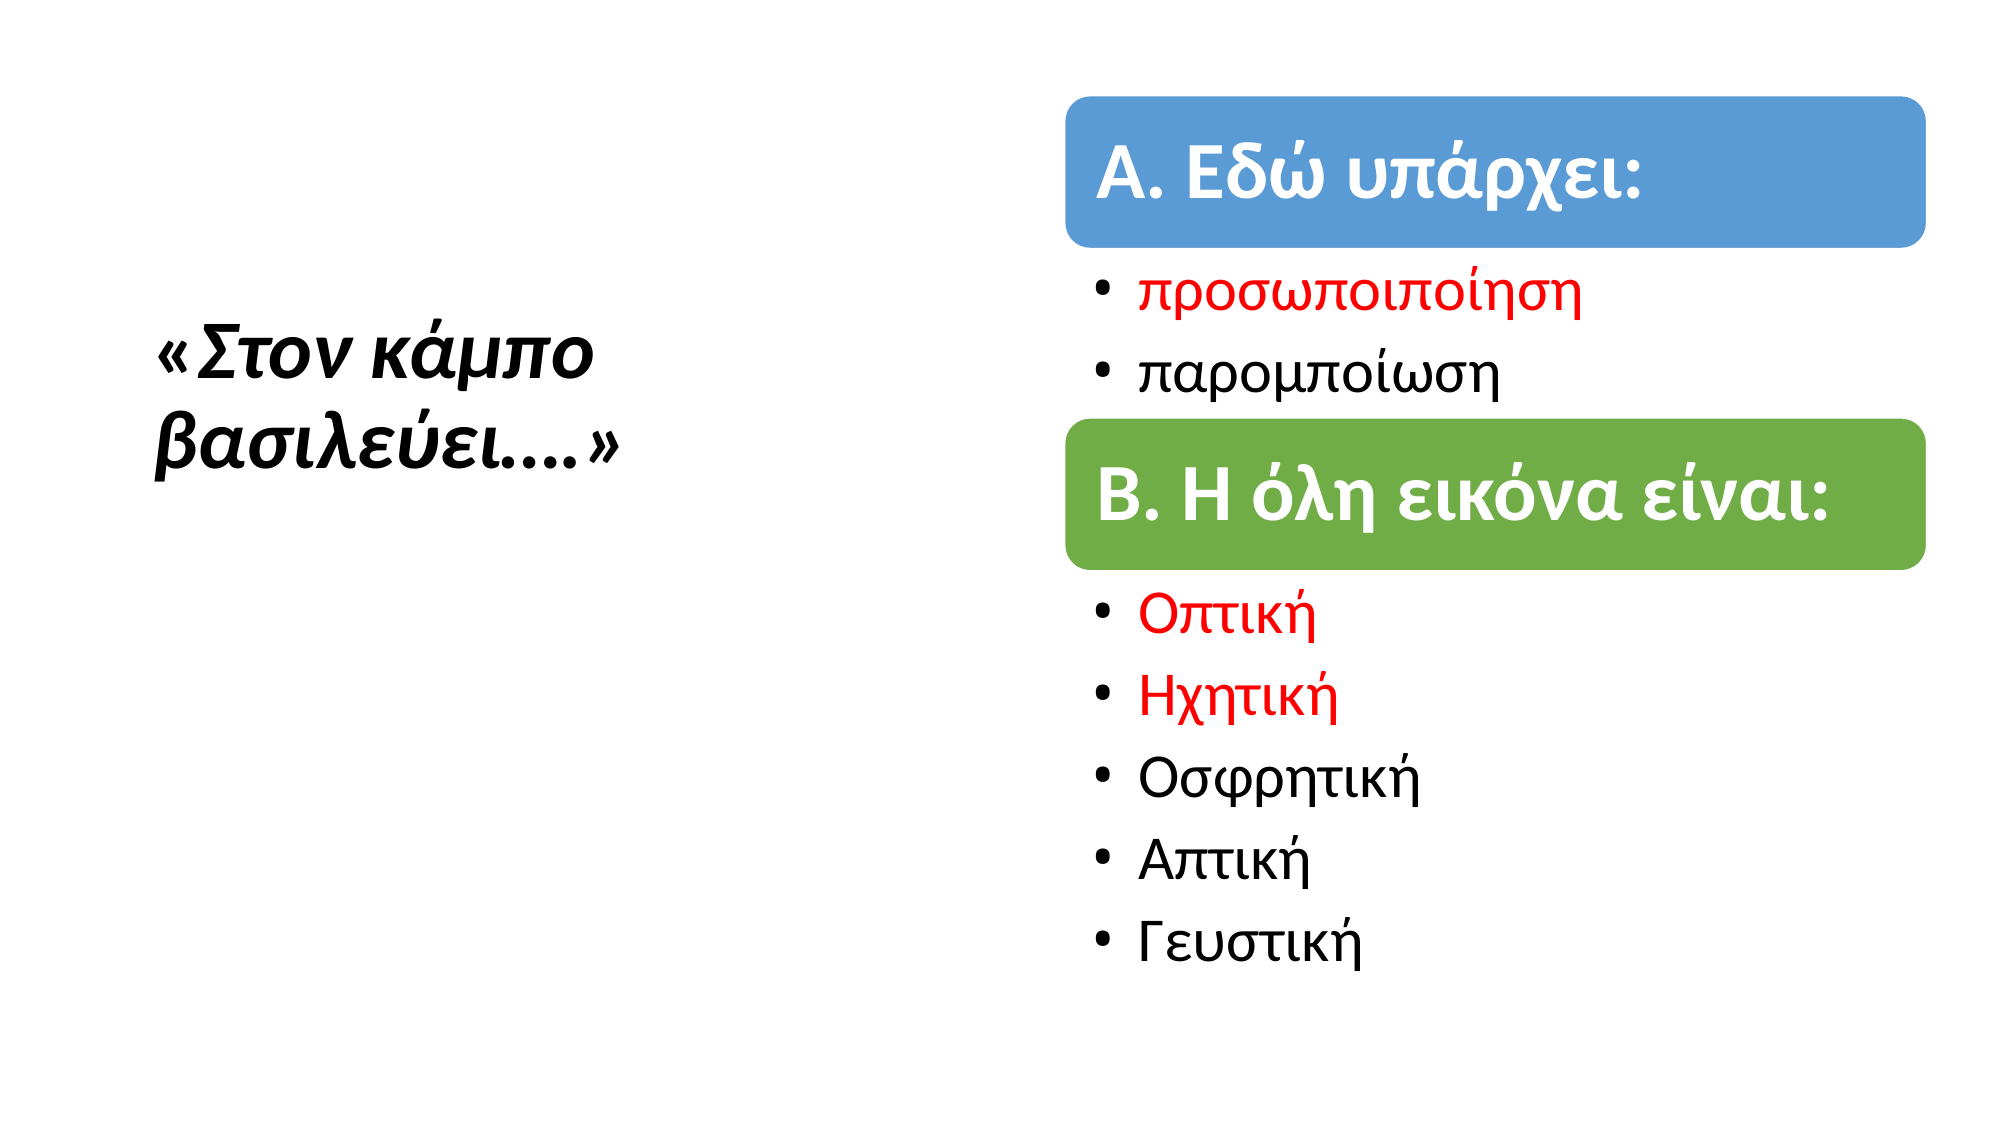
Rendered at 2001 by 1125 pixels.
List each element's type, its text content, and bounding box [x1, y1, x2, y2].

title η σιωπή) στον κάμπο βασιλεύει: [137, 59, 1863, 278]
text_box προσωποιποίηση παρομποίωση [1064, 248, 1927, 418]
list «Στον κάμπο βασιλεύει….» [137, 299, 988, 1014]
text_box Οπτική Ηχητική Οσφρητική Απτική Γευστική [1064, 571, 1927, 995]
text_box Α. Εδώ υπάρχει: [1064, 95, 1927, 248]
text_box Β. Η όλη εικόνα είναι: [1064, 417, 1927, 571]
